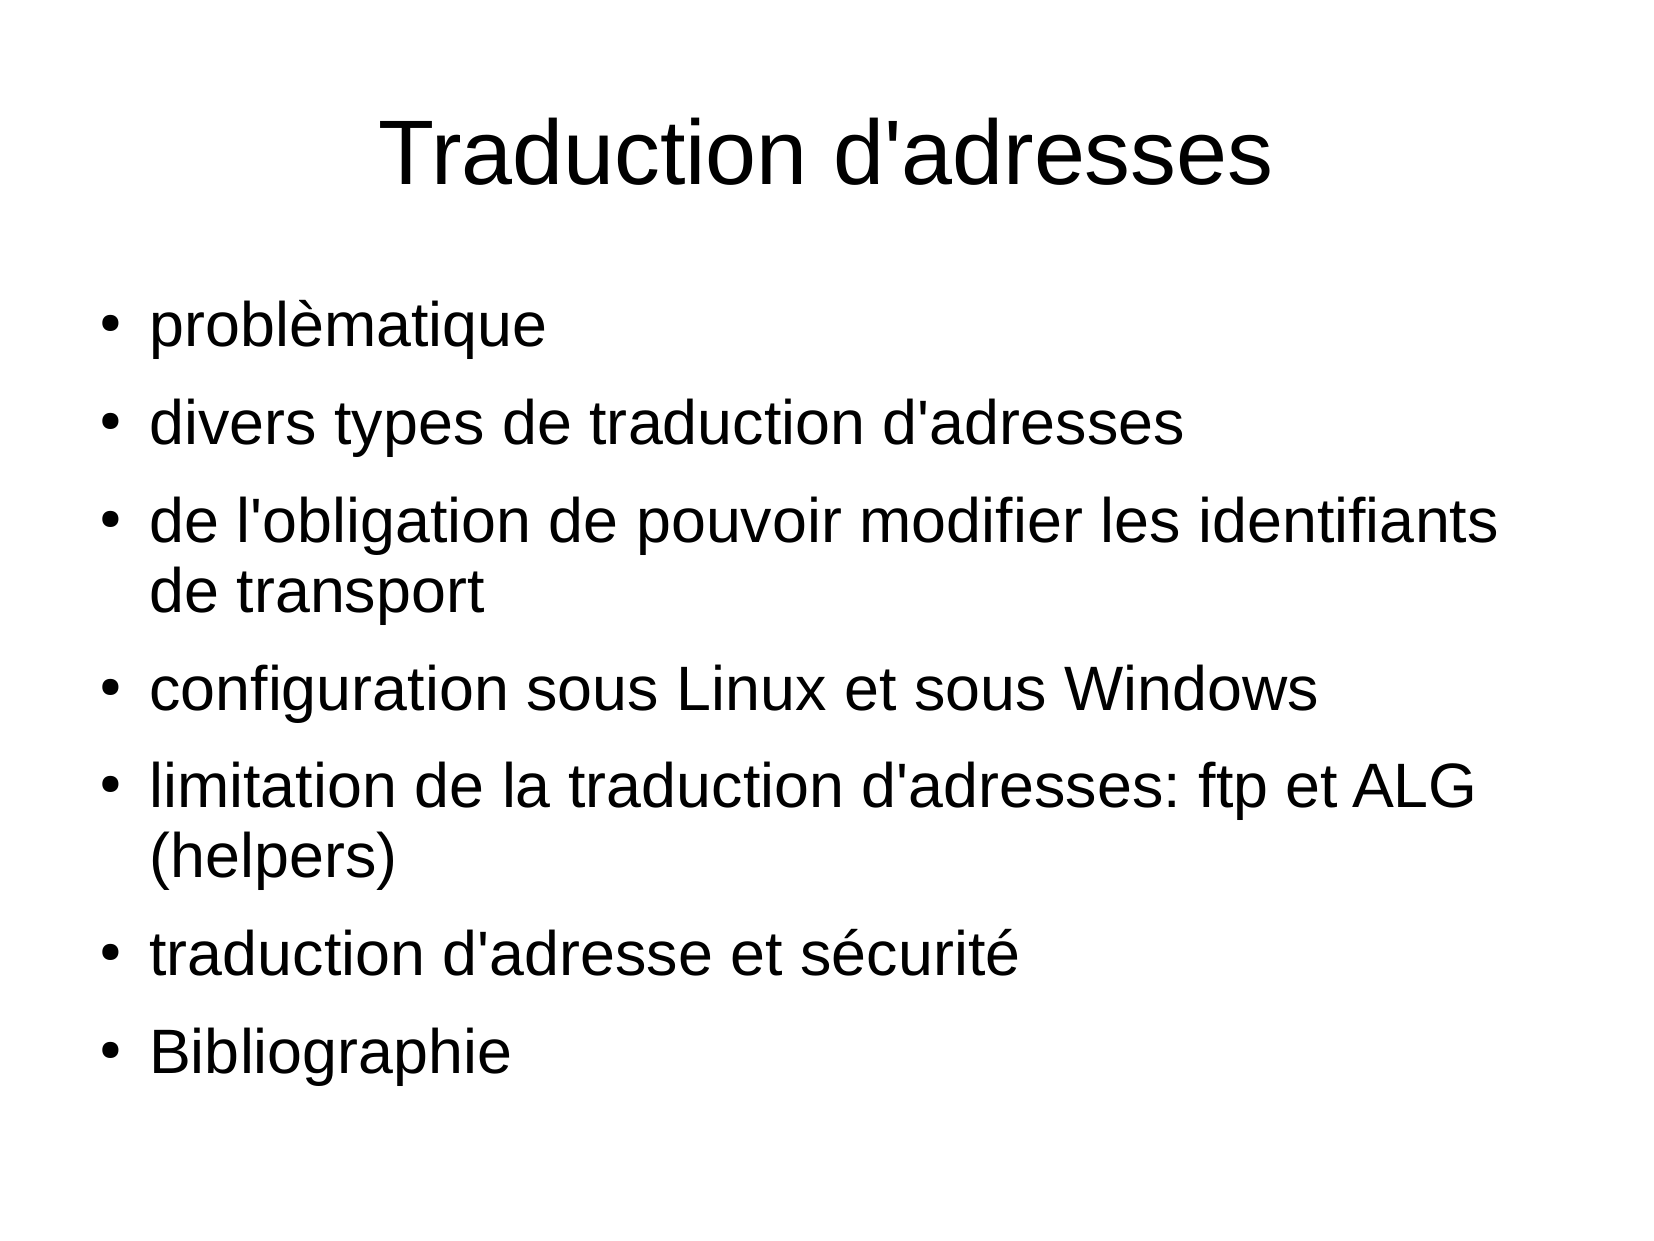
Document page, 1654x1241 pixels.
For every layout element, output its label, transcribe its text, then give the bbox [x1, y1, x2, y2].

list problèmatique divers types de traduction d'adresses de l'obligation de pouvoir modifier les identifiants de transport configuration sous Linux et sous Windows limitation de la traduction d'adresses: ftp et ALG (helpers) traduction d'adresse et sécurité Bibliographie [82, 290, 1571, 1094]
title Traduction d'adresses [82, 49, 1571, 257]
